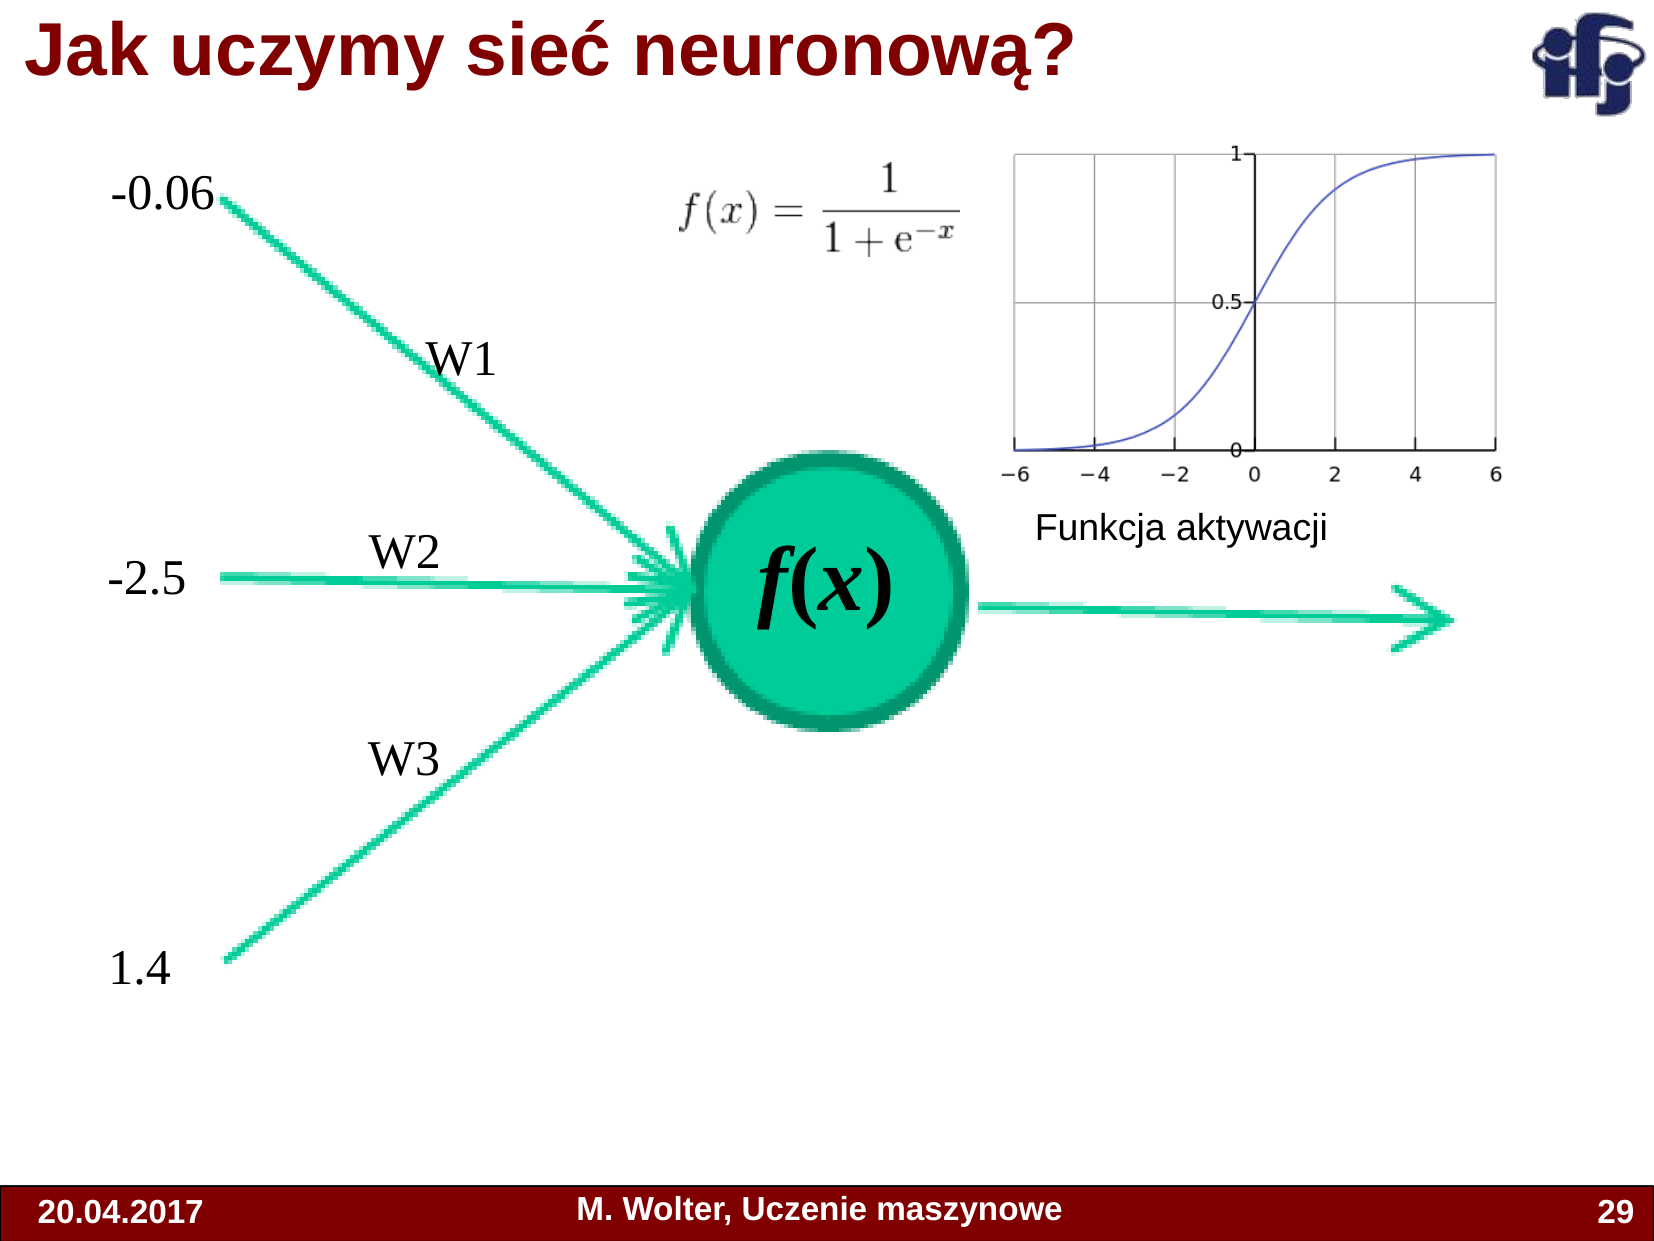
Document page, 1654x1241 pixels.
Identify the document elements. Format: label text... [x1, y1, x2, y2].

text_box Funkcja aktywacji [1020, 499, 1531, 557]
text_box -0.06 [95, 152, 230, 228]
title Jak uczymy sieć neuronową? [15, 0, 1088, 91]
text_box -2.5 [92, 536, 202, 612]
picture [216, 132, 1531, 969]
text_box W3 [353, 718, 468, 794]
text_box W2 [353, 510, 469, 587]
text_box 1.4 [93, 926, 186, 1003]
text_box f(x) [743, 511, 911, 637]
picture [1525, 0, 1654, 129]
text_box W1 [410, 317, 526, 394]
